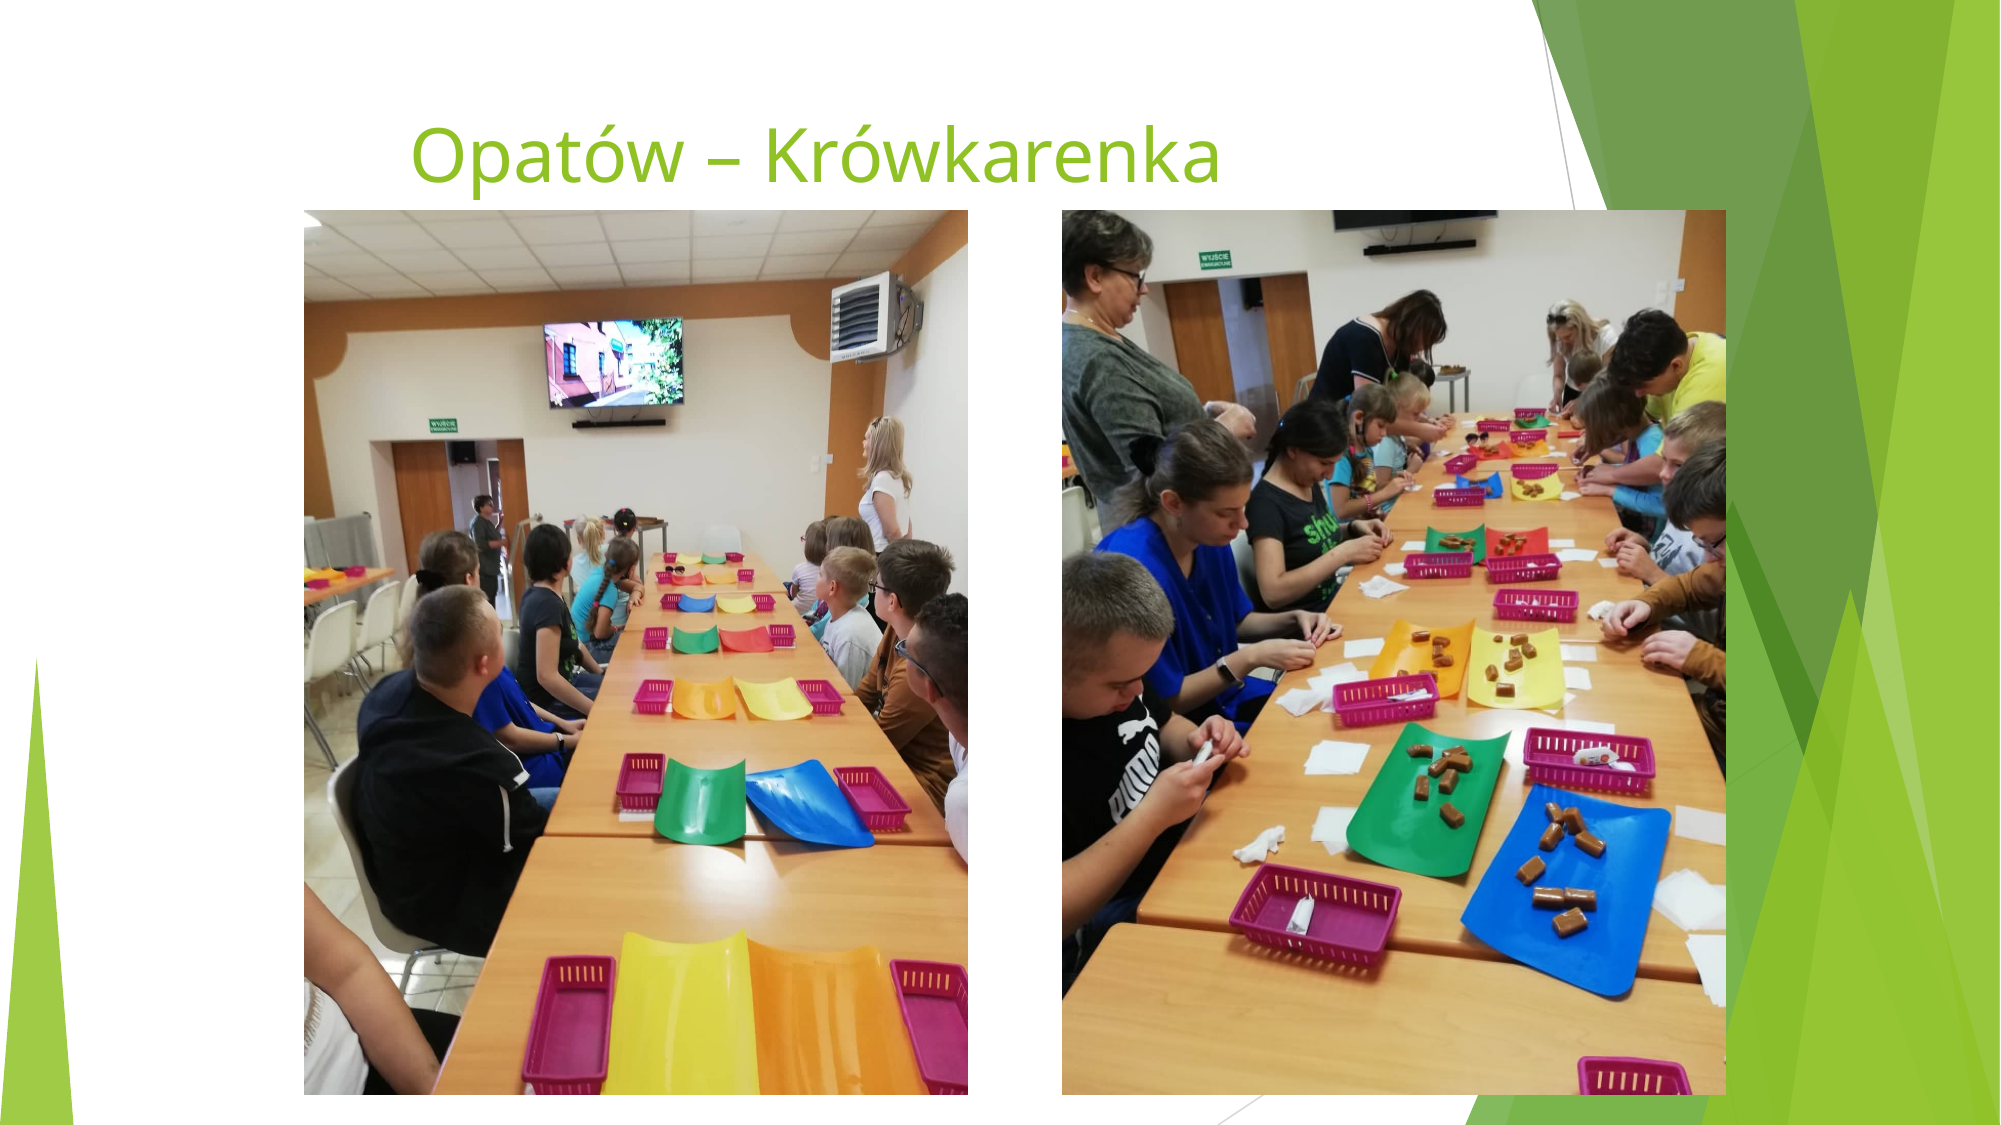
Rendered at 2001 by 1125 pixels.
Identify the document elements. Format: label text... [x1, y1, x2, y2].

picture [304, 210, 968, 1095]
picture [1062, 210, 1726, 1095]
title Opatów – Krówkarenka [111, 99, 1522, 317]
